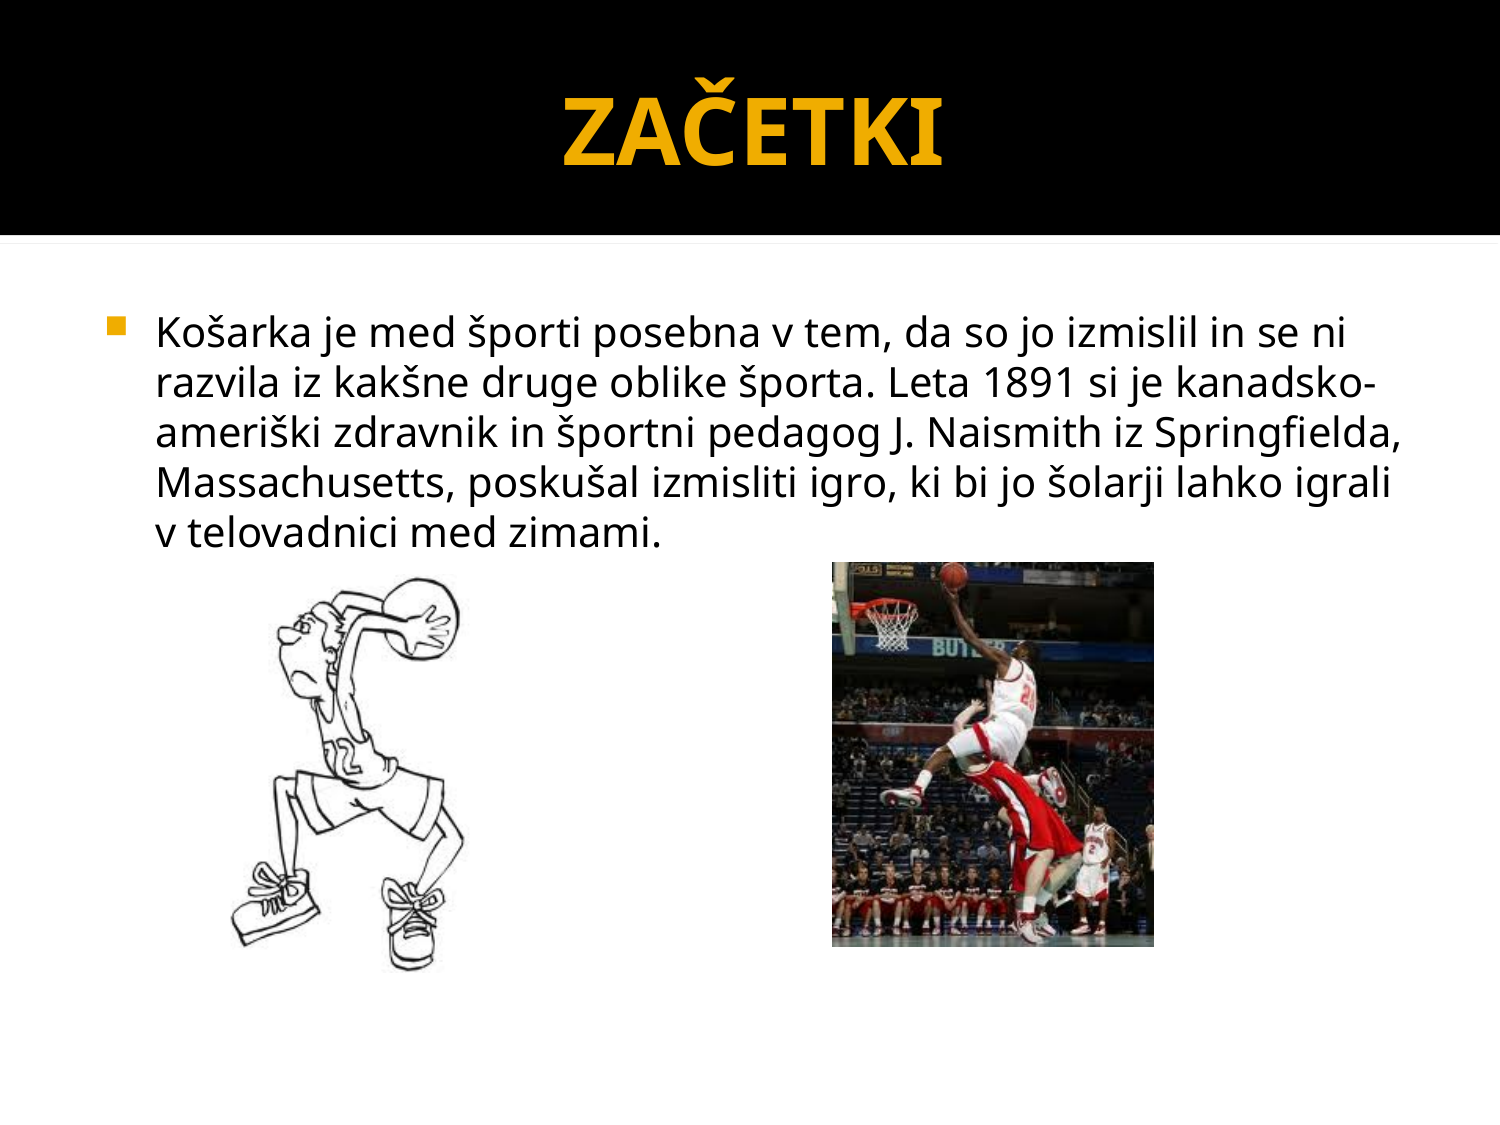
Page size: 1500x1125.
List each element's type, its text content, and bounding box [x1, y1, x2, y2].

picture [832, 562, 1154, 947]
picture [206, 574, 515, 973]
title ZAČETKI [75, 25, 1425, 231]
list Košarka je med športi posebna v tem, da so jo izmislil in se ni razvila iz kakšne druge oblike športa. Leta 1891 si je kanadsko-ameriški zdravnik in športni pedagog J. Naismith iz Springfielda, Massachusetts, poskušal izmisliti igro, ki bi jo šolarji lahko igrali v telovadnici med zimami. [75, 291, 1425, 1050]
